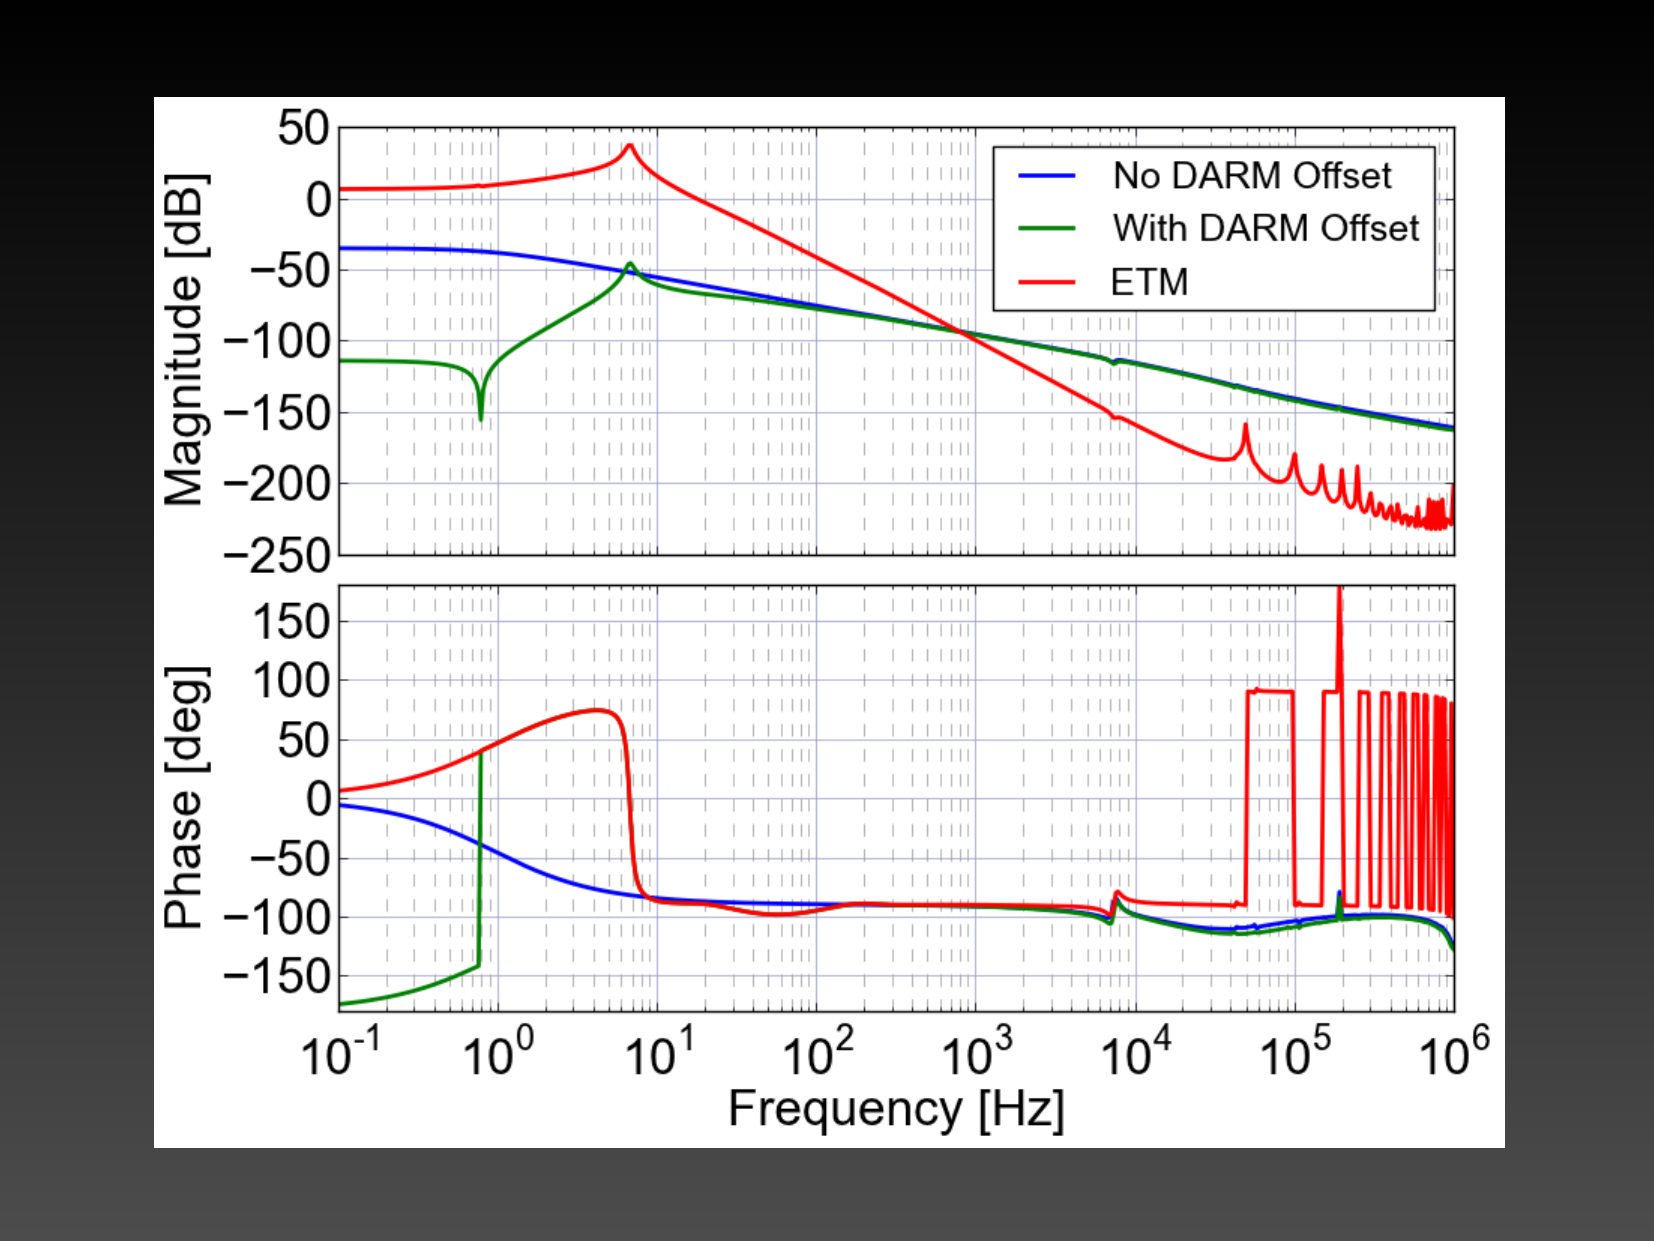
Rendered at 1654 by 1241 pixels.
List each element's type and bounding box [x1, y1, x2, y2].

picture [154, 97, 1505, 1148]
